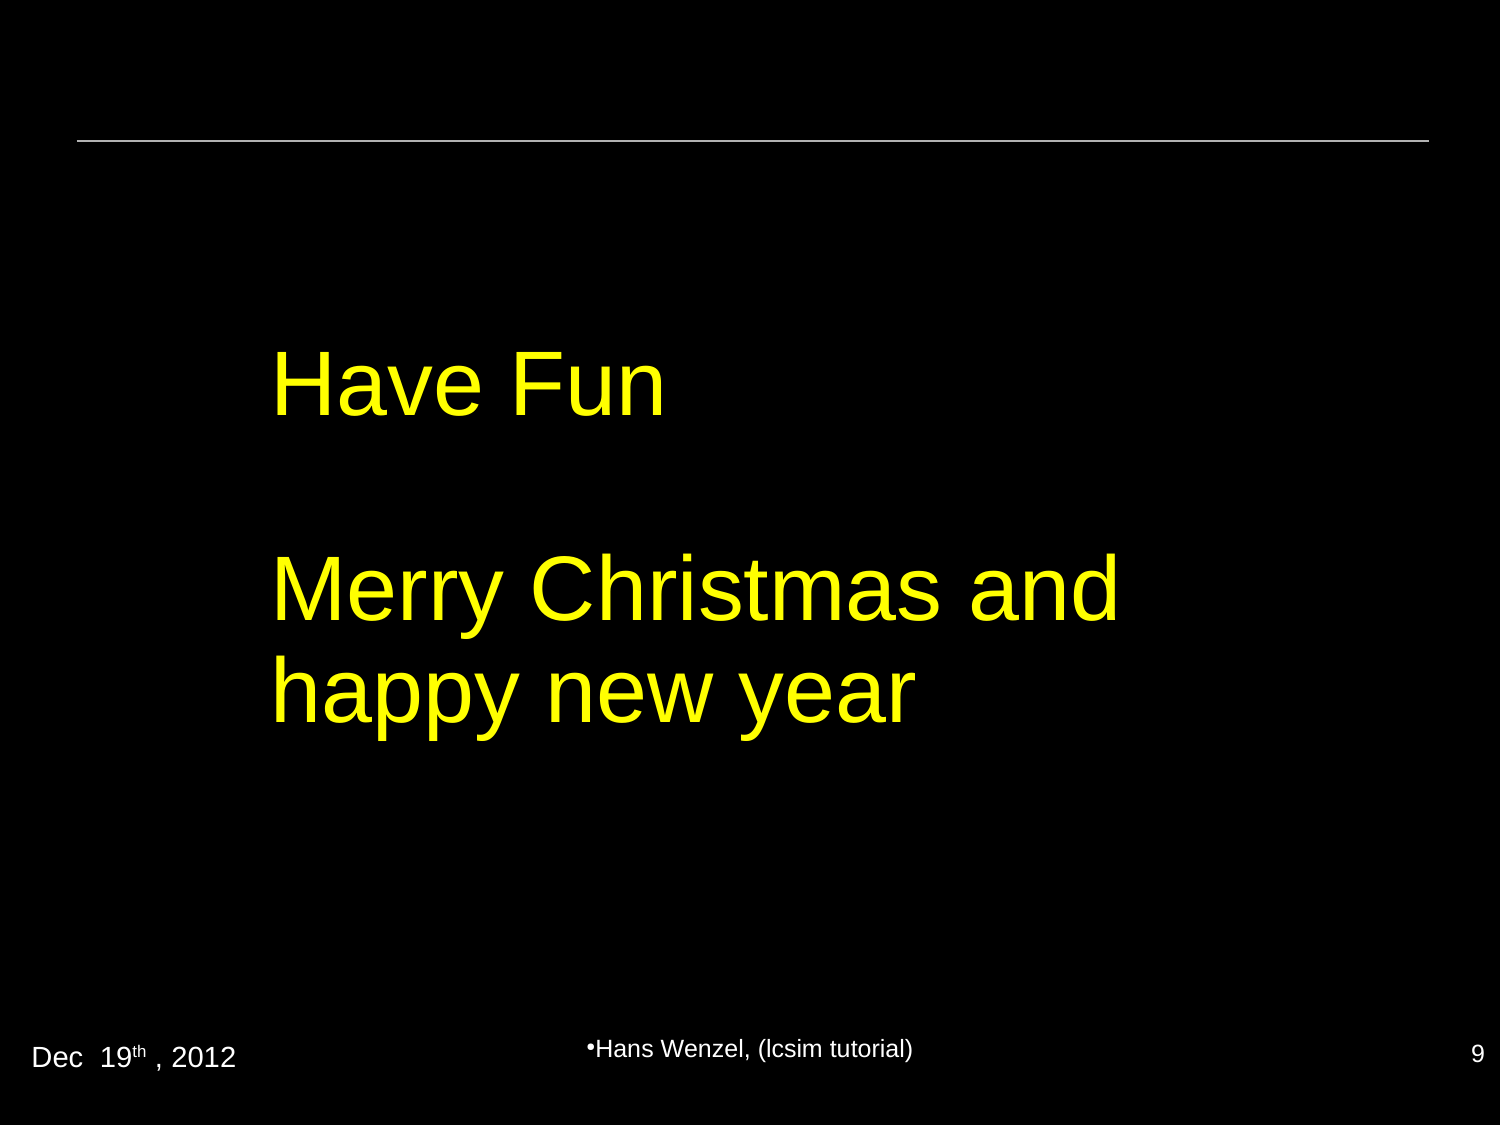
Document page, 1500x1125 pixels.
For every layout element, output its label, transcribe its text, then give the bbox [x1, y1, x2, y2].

text_box Have Fun Merry Christmas and happy new year [255, 325, 1163, 751]
